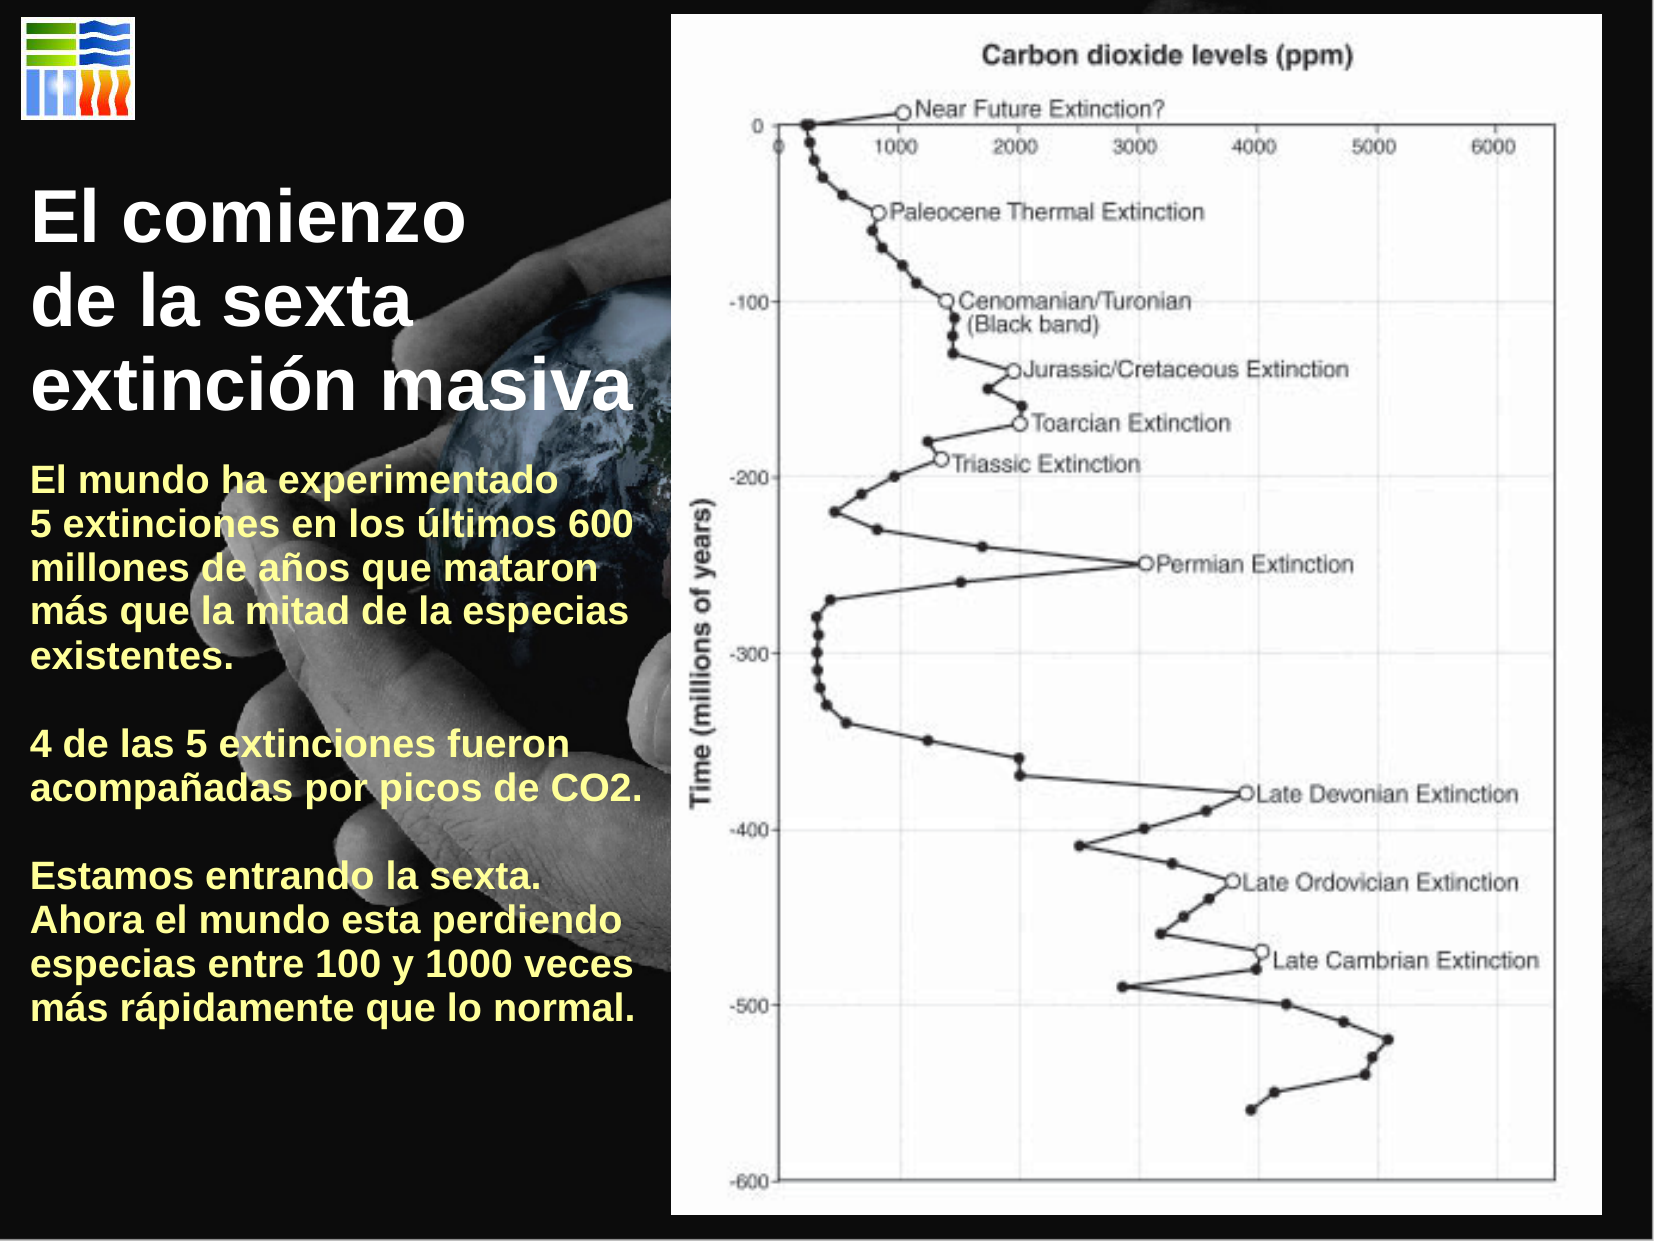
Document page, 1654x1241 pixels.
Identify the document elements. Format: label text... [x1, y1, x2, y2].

text_box El mundo ha experimentado 5 extinciones en los últimos 600 millones de años que mataron más que la mitad de la especias existentes. 4 de las 5 extinciones fueron acompañadas por picos de CO2. Estamos entrando la sexta. Ahora el mundo esta perdiendo especias entre 100 y 1000 veces más rápidamente que lo normal. [15, 450, 670, 1041]
picture [0, 0, 1654, 1241]
title El comienzo de la sexta extinción masiva [30, 90, 1606, 510]
